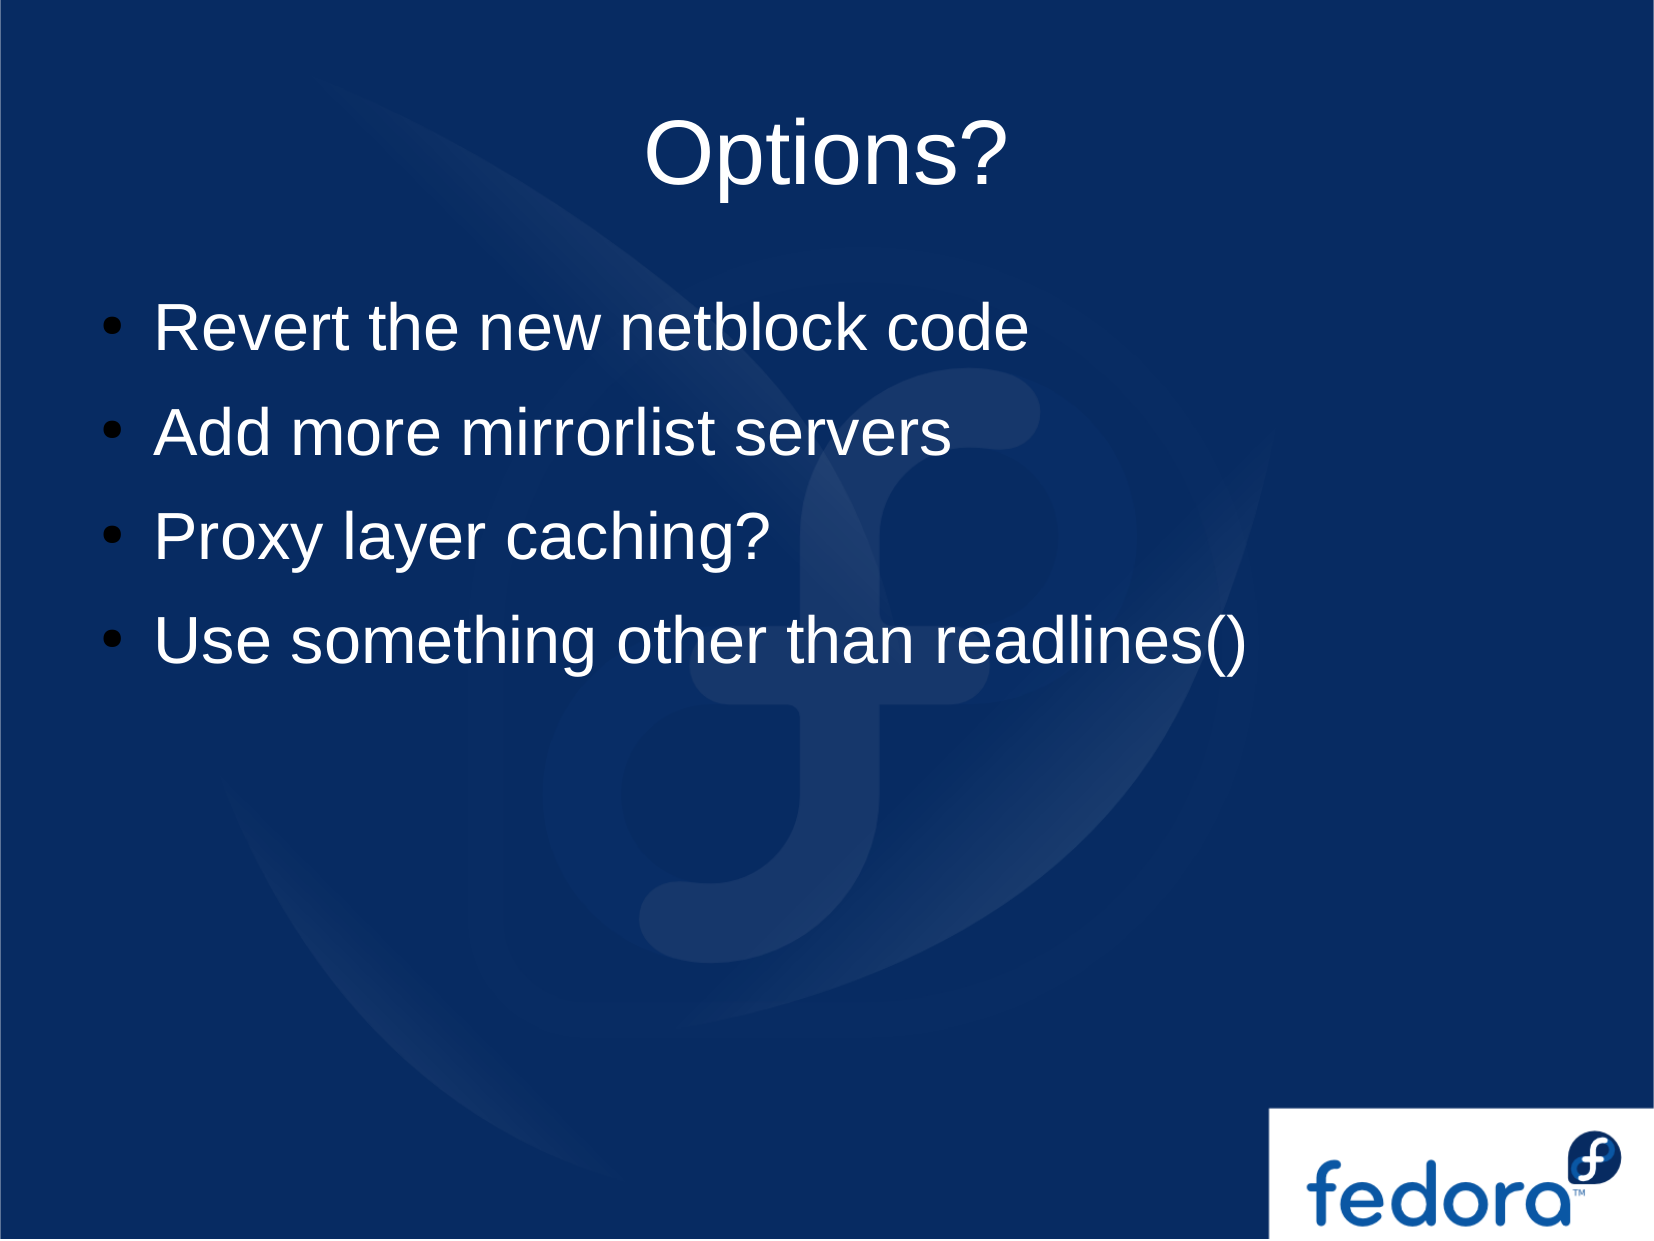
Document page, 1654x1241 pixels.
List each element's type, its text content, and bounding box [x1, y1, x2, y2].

picture [0, 0, 1654, 1239]
title Options? [82, 56, 1571, 250]
list Revert the new netblock code Add more mirrorlist servers Proxy layer caching? Use something other than readlines() [82, 290, 1571, 1094]
